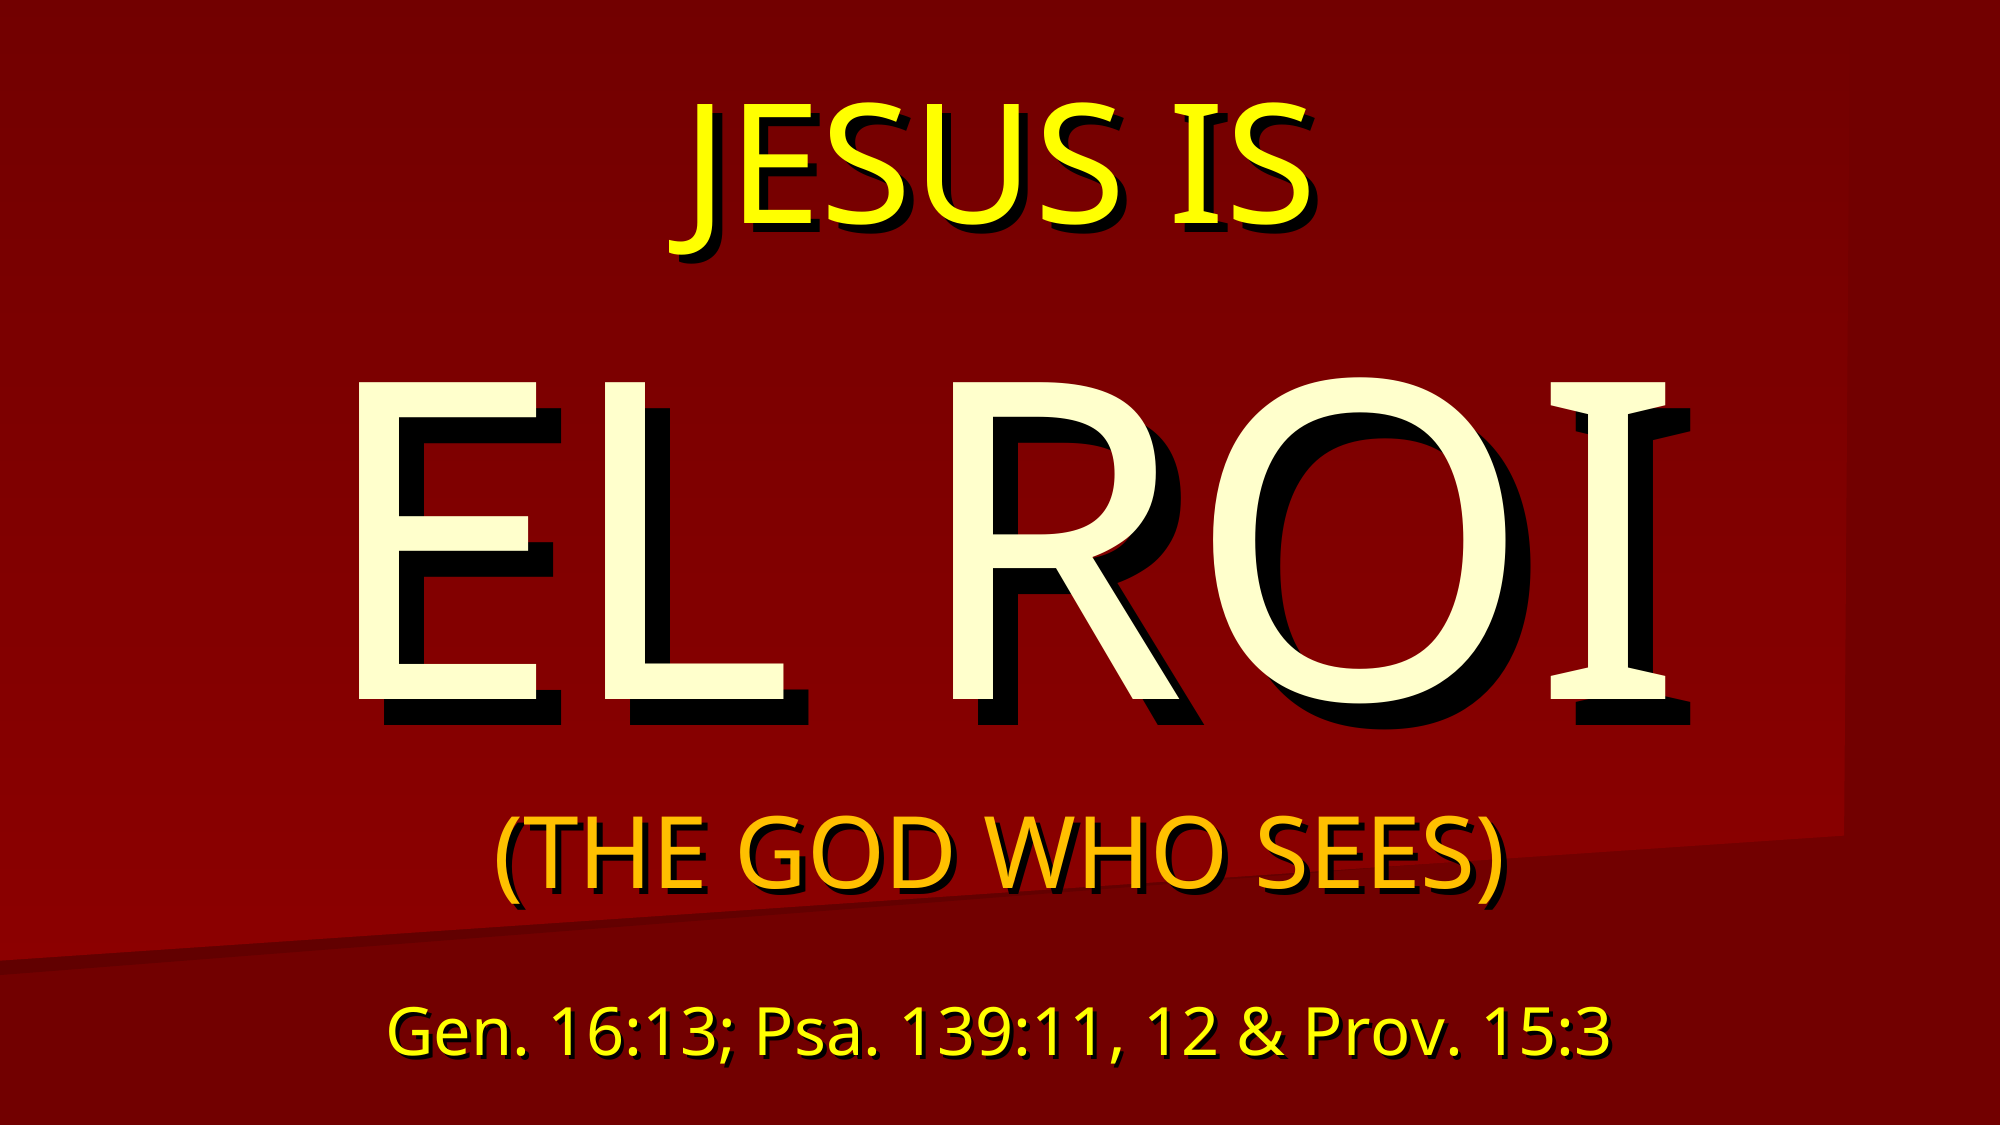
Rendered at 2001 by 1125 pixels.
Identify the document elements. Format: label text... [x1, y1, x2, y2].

title JESUS IS EL ROI (THE GOD WHO SEES) Gen. 16:13; Psa. 139:11, 12 & Prov. 15:3 [249, 0, 1750, 1125]
